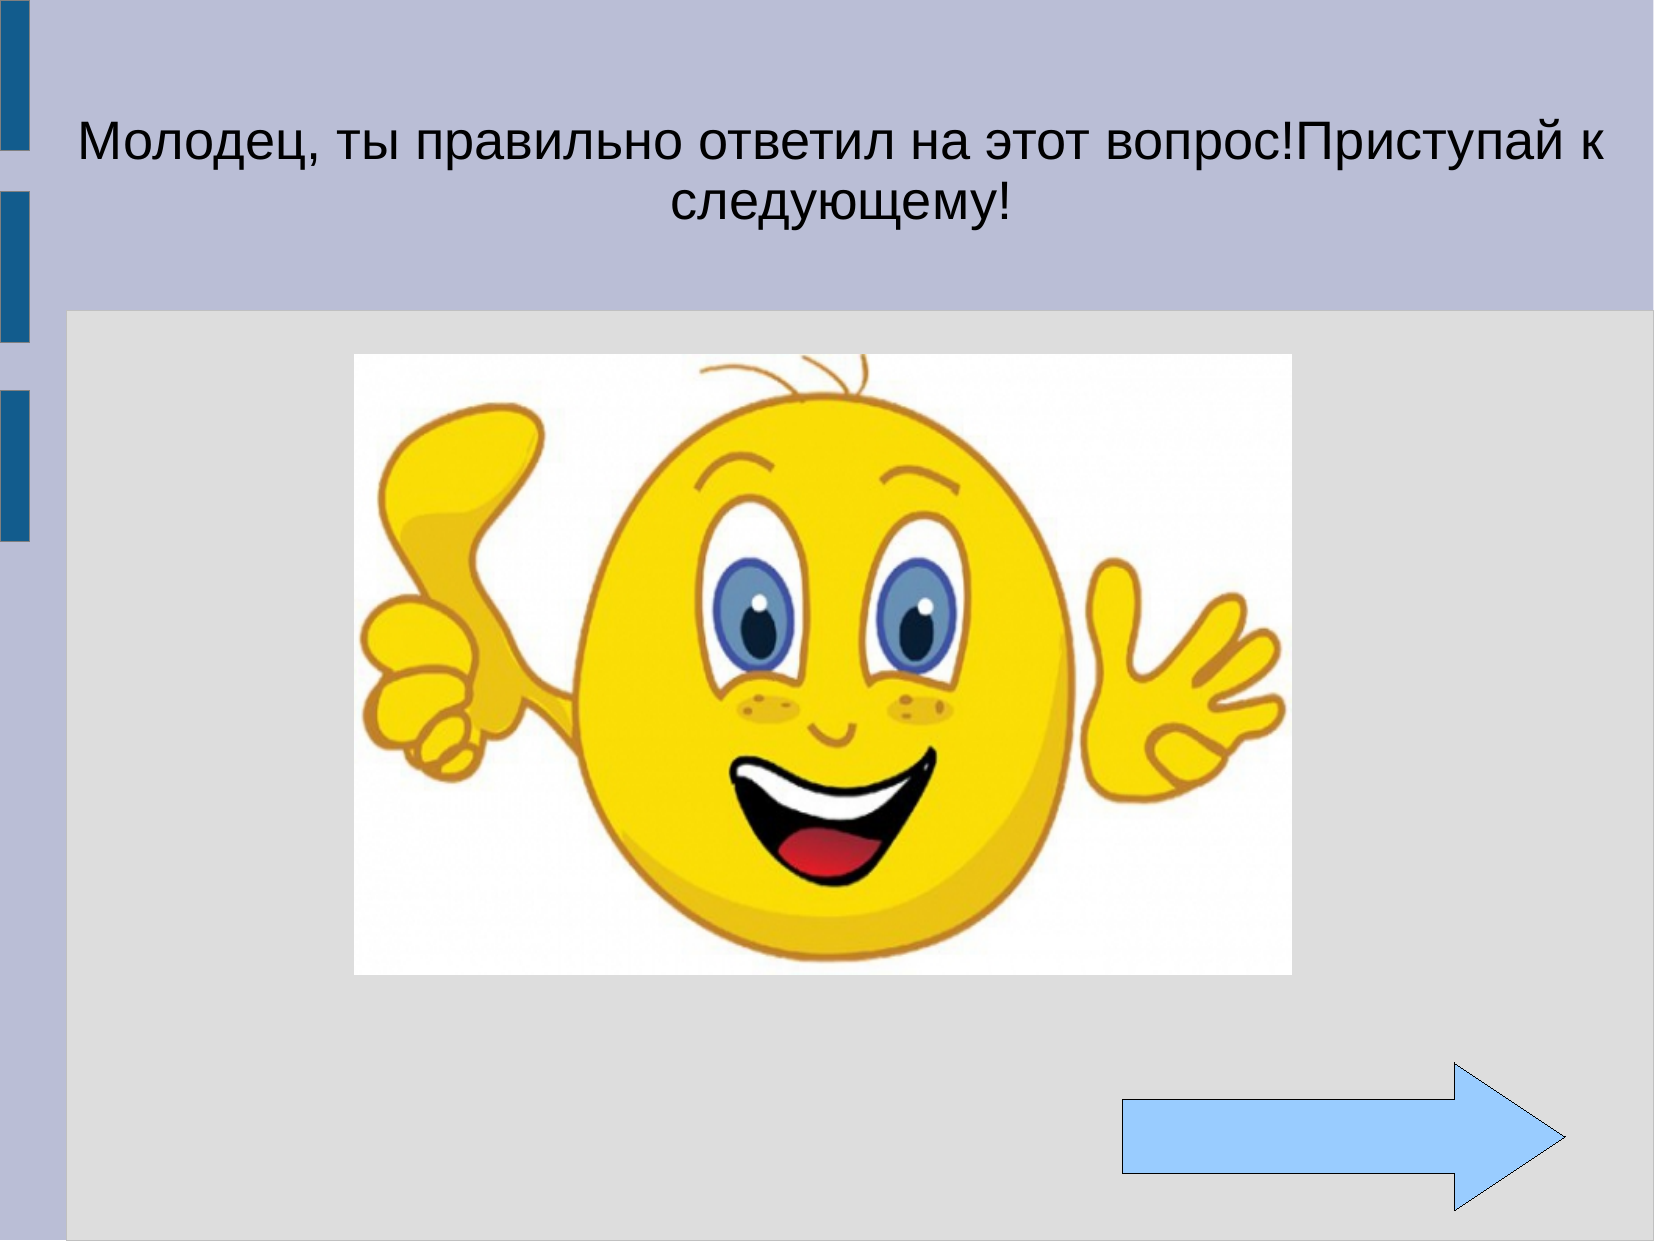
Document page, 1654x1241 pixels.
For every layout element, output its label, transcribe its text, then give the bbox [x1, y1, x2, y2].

text_box [1122, 1062, 1566, 1211]
picture [354, 354, 1292, 975]
text_box Молодец, ты правильно ответил на этот вопрос!Приступай к следующему! [59, 102, 1625, 384]
